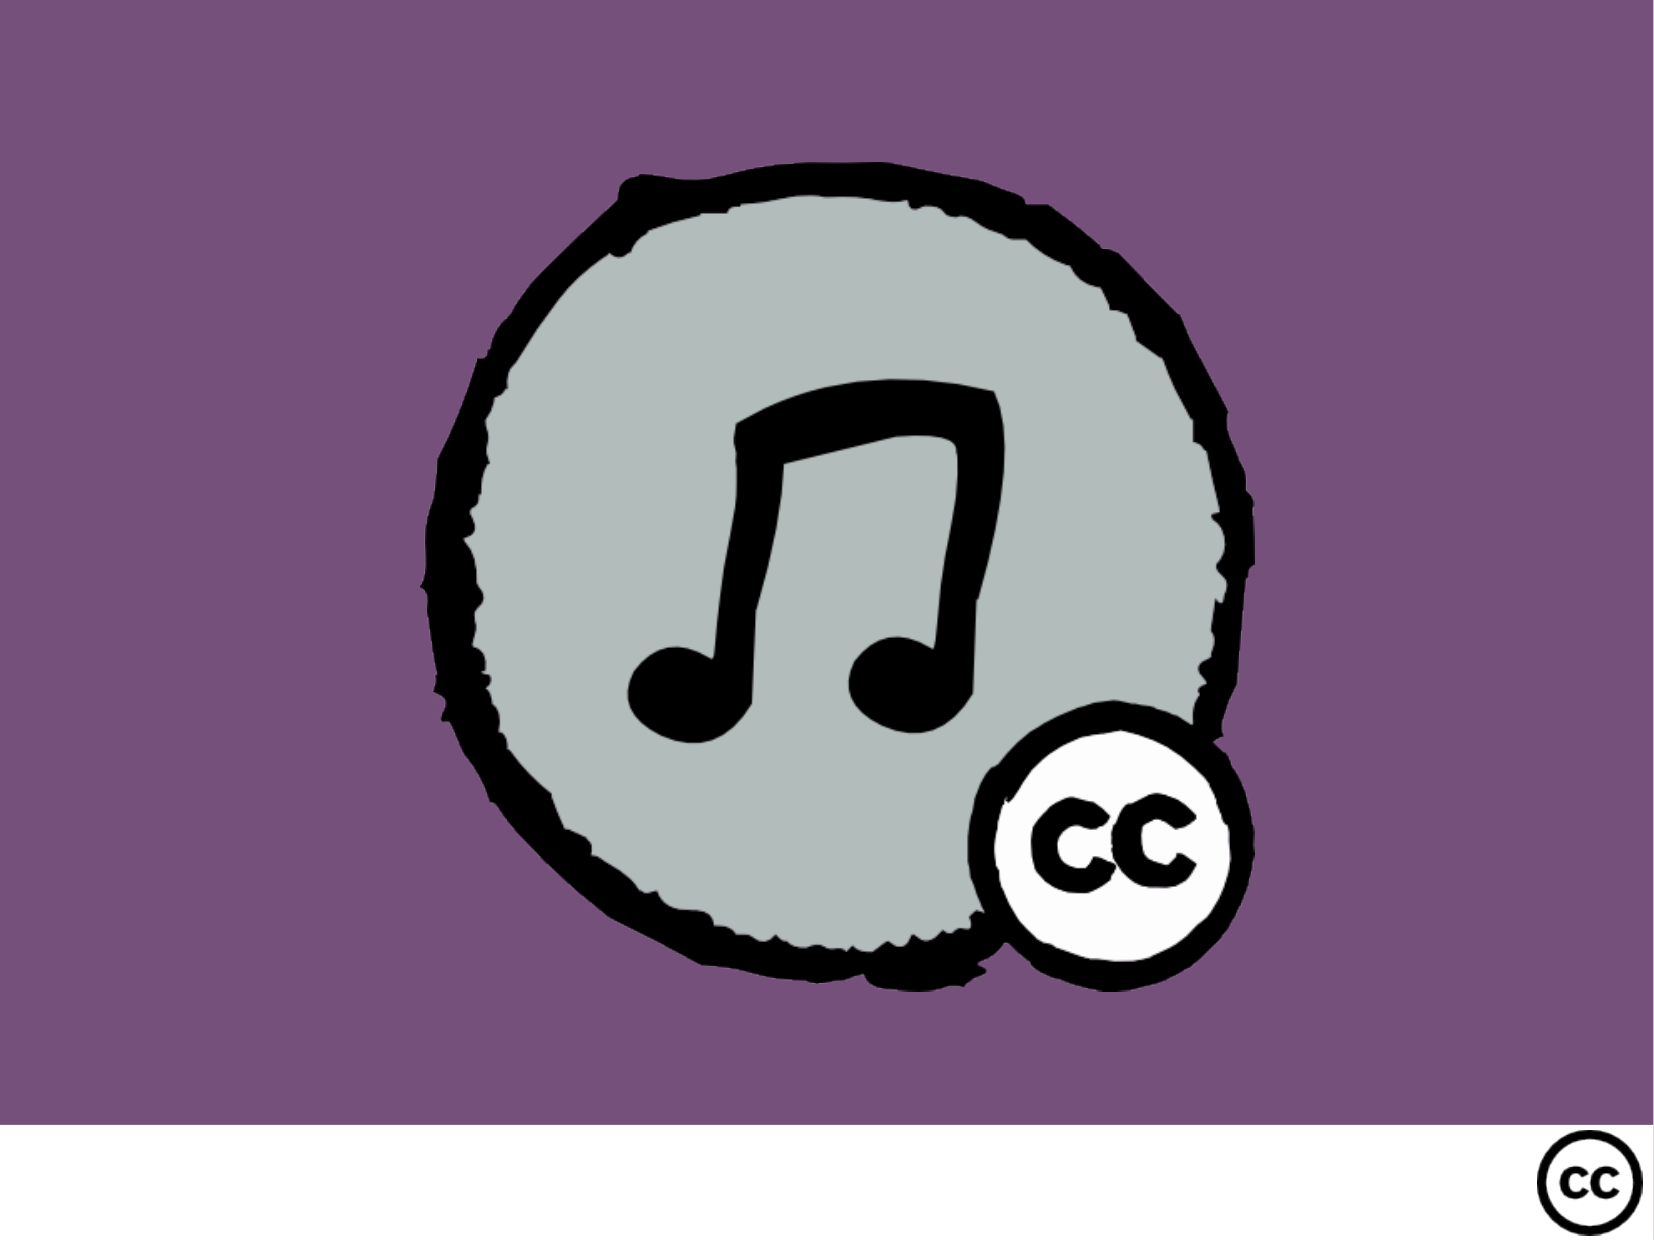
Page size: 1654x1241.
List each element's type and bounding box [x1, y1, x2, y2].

picture [420, 162, 1255, 992]
picture [1537, 1130, 1643, 1236]
